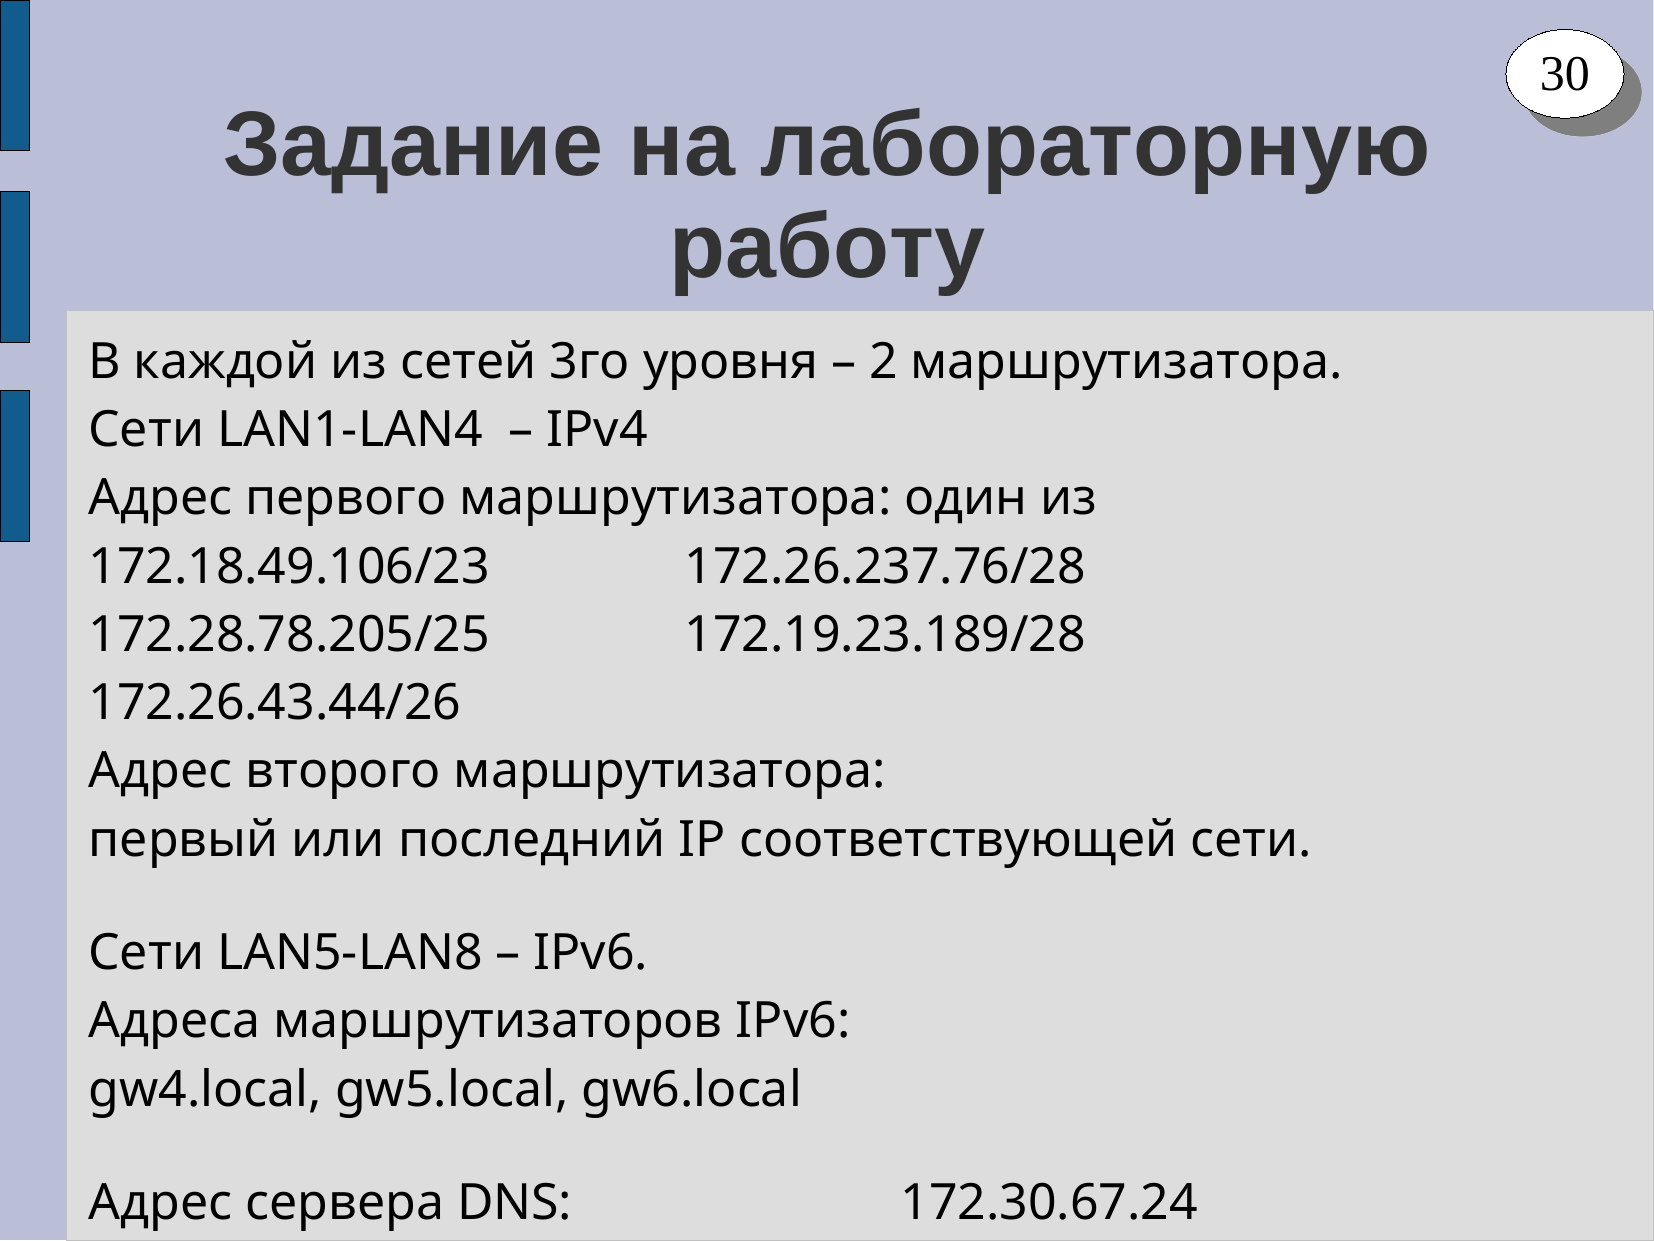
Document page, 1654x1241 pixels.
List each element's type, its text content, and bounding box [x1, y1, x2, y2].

text_box В каждой из сетей 3го уровня – 2 маршрутизатора. Сети LAN1-LAN4 – IPv4 Адрес первого маршрутизатора: один из 172.18.49.106/23 172.26.237.76/28 172.28.78.205/25 172.19.23.189/28 172.26.43.44/26 Адрес второго маршрутизатора: первый или последний IP соответствующей сети. Сети LAN5-LAN8 – IPv6. Адреса маршрутизаторов IPv6: gw4.local, gw5.local, gw6.local Адрес сервера DNS: 172.30.67.24 Адрес внутреннего веб-сервера: www.local [88, 324, 1595, 1196]
text_box 30 [1505, 29, 1625, 119]
title Задание на лабораторную работу [121, 91, 1534, 299]
